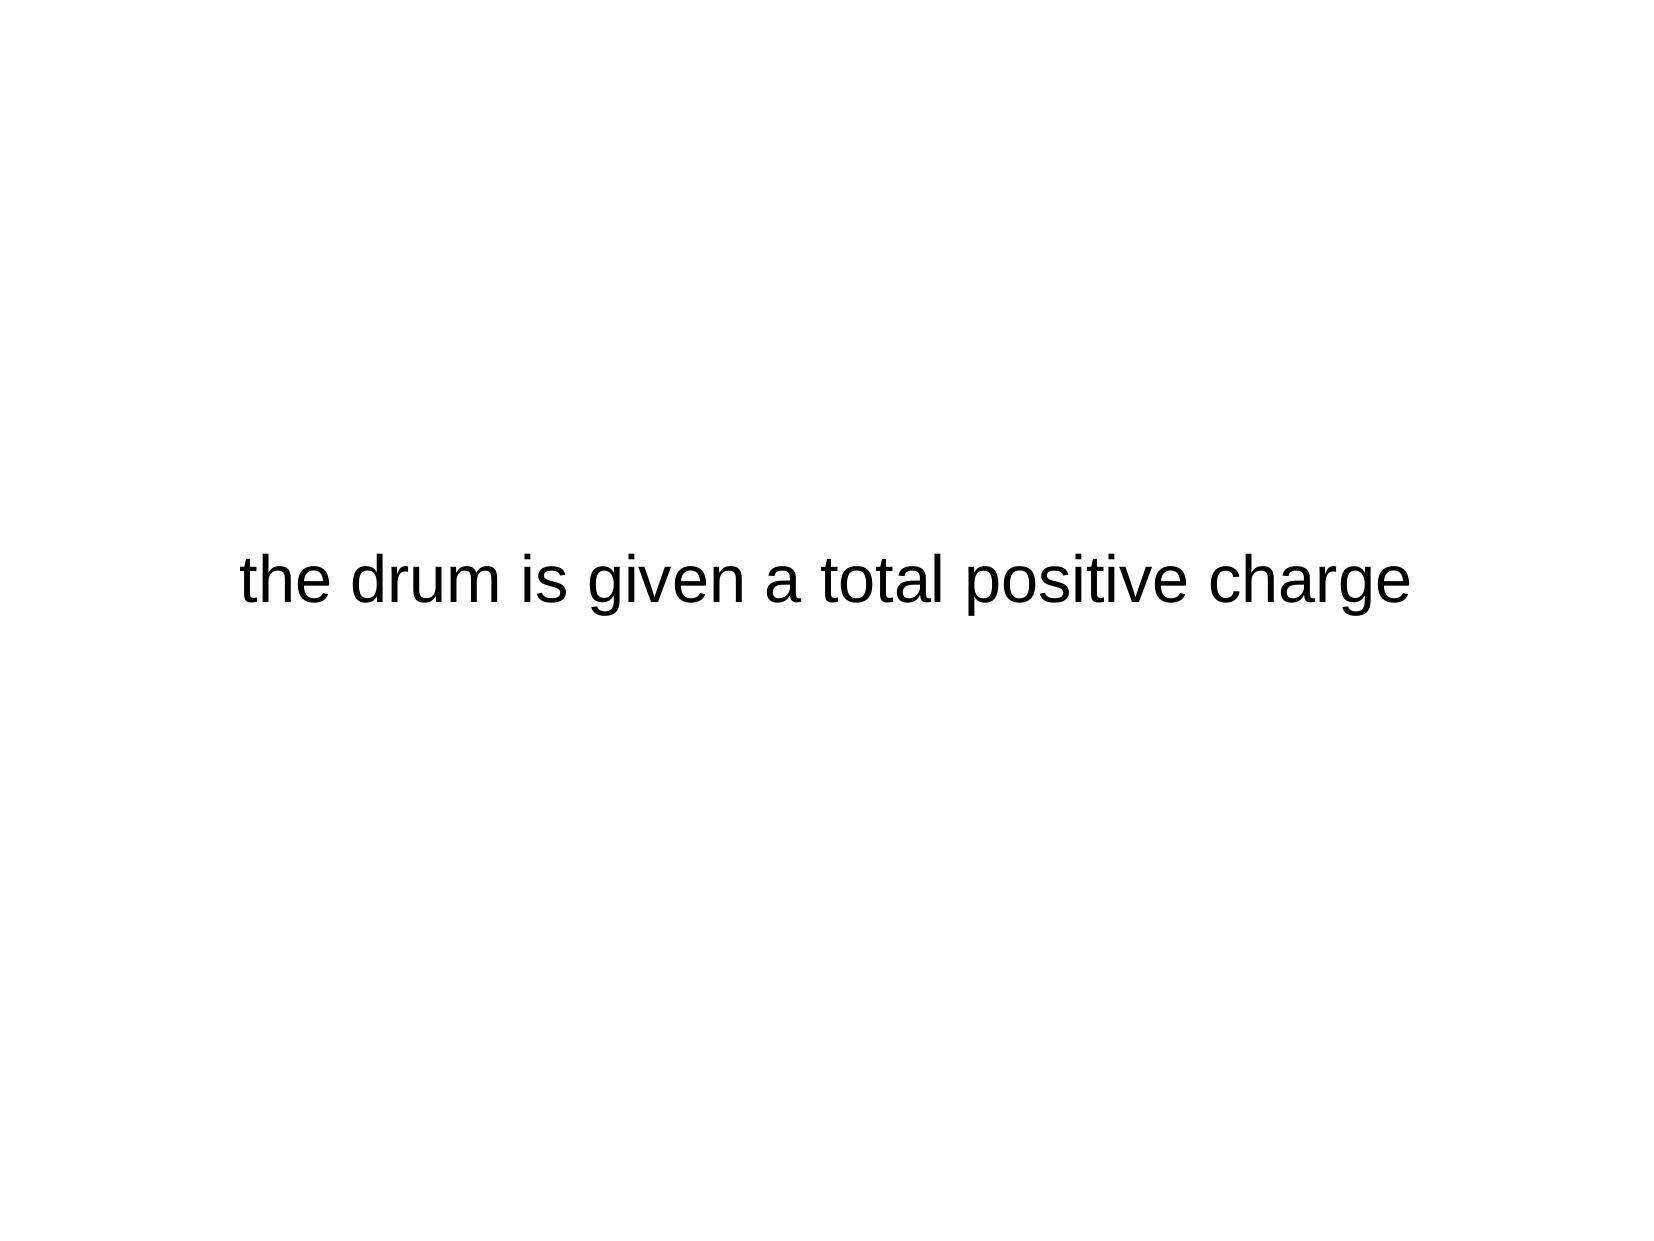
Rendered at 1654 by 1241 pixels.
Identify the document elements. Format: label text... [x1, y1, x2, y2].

subtitle the drum is given a total positive charge [82, 56, 1571, 1102]
